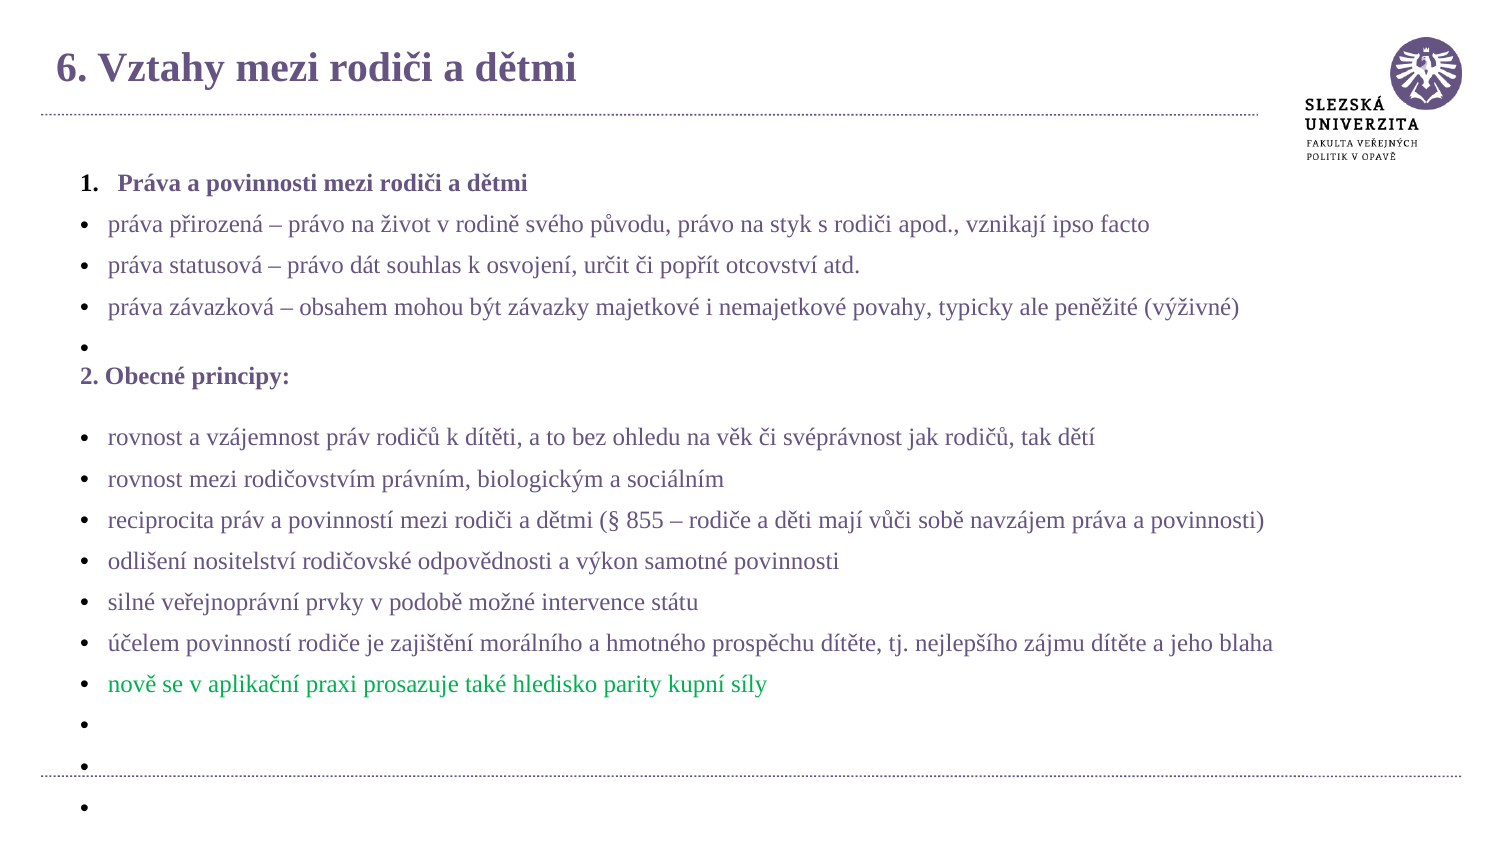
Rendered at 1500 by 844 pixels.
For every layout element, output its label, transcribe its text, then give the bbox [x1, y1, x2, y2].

title 6. Vztahy mezi rodiči a dětmi [41, 32, 1220, 116]
text_box Práva a povinnosti mezi rodiči a dětmi práva přirozená – právo na život v rodině svého původu, právo na styk s rodiči apod., vznikají ipso facto práva statusová – právo dát souhlas k osvojení, určit či popřít otcovství atd. práva závazková – obsahem mohou být závazky majetkové i nemajetkové povahy, typicky ale peněžité (výživné) 2. Obecné principy: rovnost a vzájemnost práv rodičů k dítěti, a to bez ohledu na věk či svéprávnost jak rodičů, tak dětí rovnost mezi rodičovstvím právním, biologickým a sociálním reciprocita práv a povinností mezi rodiči a dětmi (§ 855 – rodiče a děti mají vůči sobě navzájem práva a povinnosti) odlišení nositelství rodičovské odpovědnosti a výkon samotné povinnosti silné veřejnoprávní prvky v podobě možné intervence státu účelem povinností rodiče je zajištění morálního a hmotného prospěchu dítěte, tj. nejlepšího zájmu dítěte a jeho blaha nově se v aplikační praxi prosazuje také hledisko parity kupní síly [64, 161, 1385, 784]
